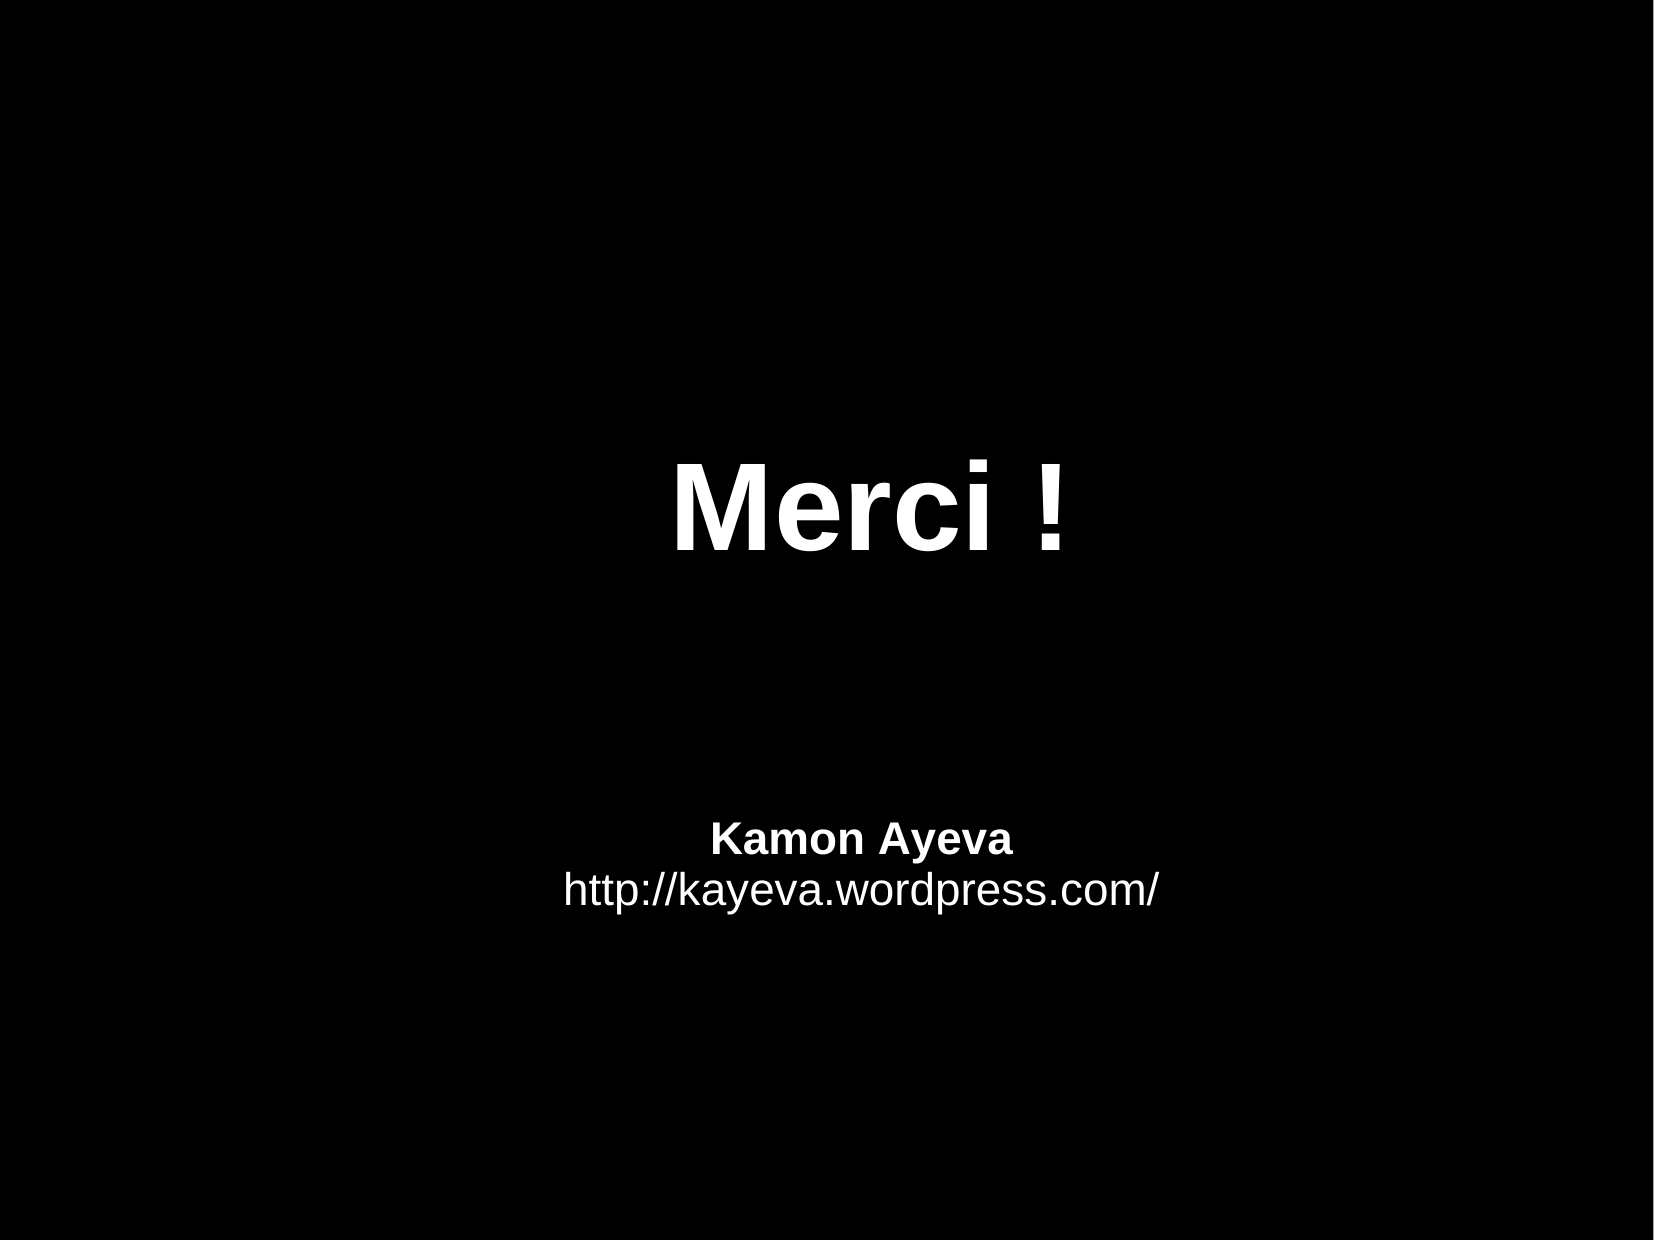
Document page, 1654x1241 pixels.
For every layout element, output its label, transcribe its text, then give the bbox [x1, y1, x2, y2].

subtitle Kamon Ayeva http://kayeva.wordpress.com/ [390, 726, 1297, 1156]
title Merci ! [420, 403, 1324, 611]
